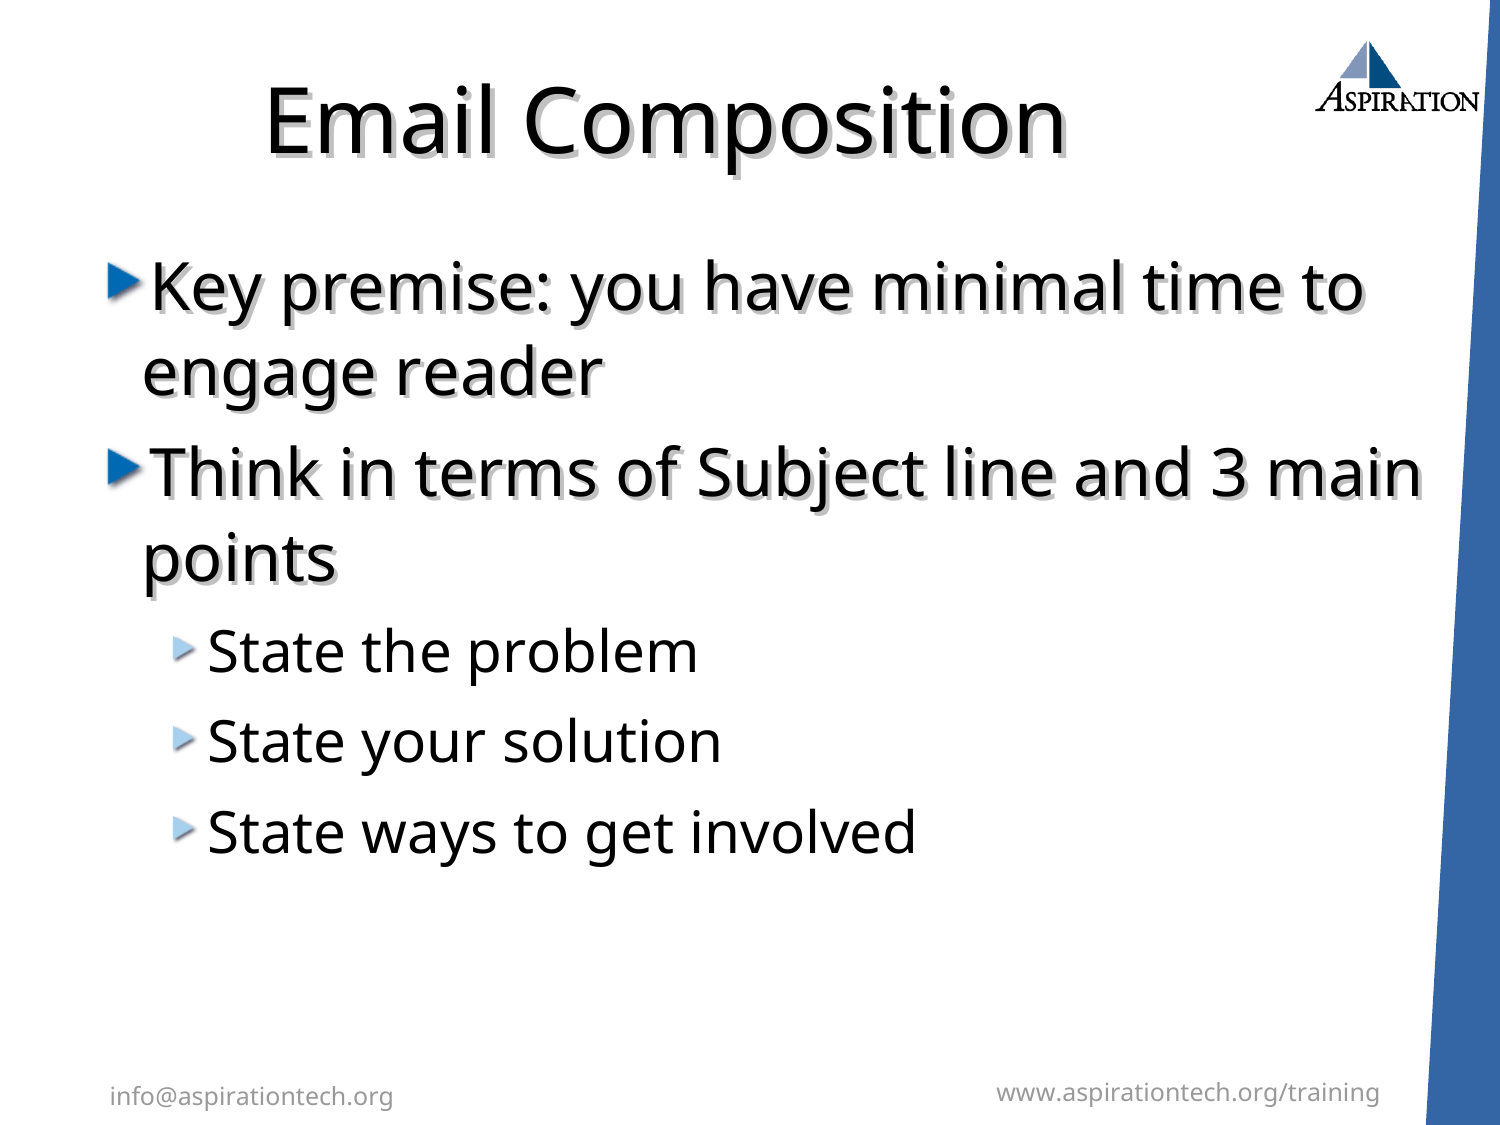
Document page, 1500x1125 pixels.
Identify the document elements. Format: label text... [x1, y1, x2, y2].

title Email Composition [49, 19, 1284, 206]
list Key premise: you have minimal time to engage reader Think in terms of Subject line and 3 main points State the problem State your solution State ways to get involved [49, 238, 1447, 892]
picture [1315, 41, 1480, 120]
